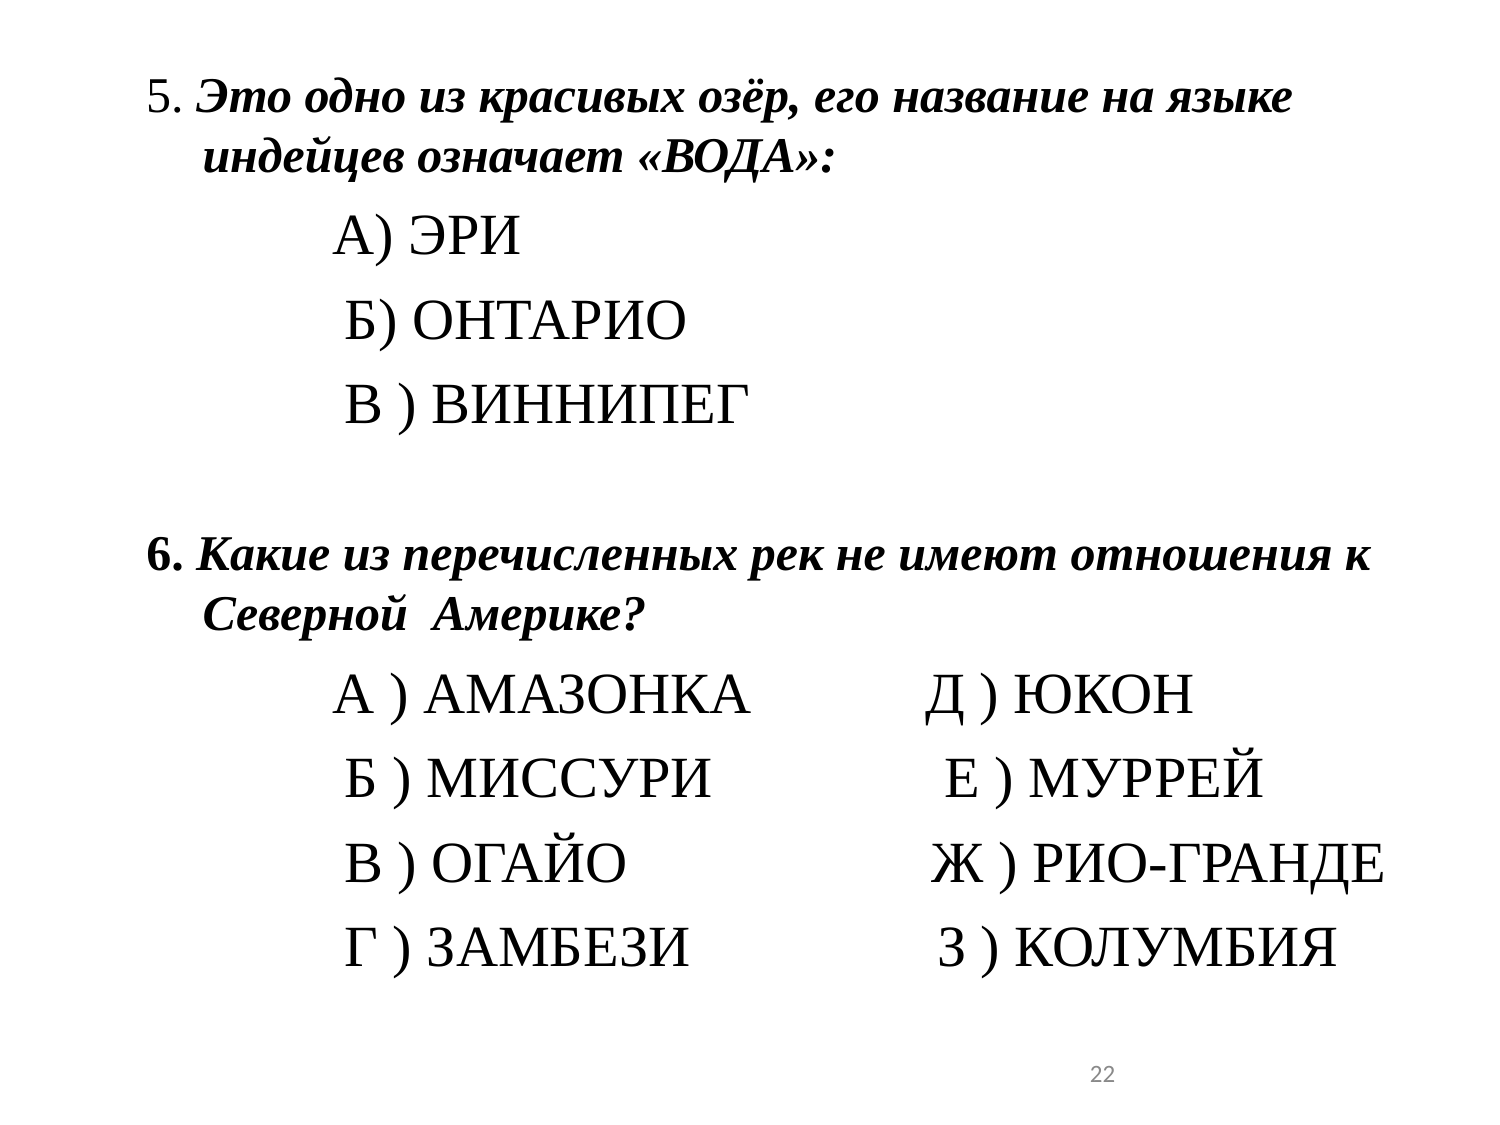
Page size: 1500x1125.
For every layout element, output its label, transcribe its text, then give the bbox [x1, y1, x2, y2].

list 5. Это одно из красивых озёр, его название на языке индейцев означает «ВОДА»: А) ЭРИ Б) ОНТАРИО В ) ВИННИПЕГ 6. Какие из перечисленных рек не имеют отношения к Северной Америке? А ) АМАЗОНКА Д ) ЮКОН Б ) МИССУРИ Е ) МУРРЕЙ В ) ОГАЙО Ж ) РИО-ГРАНДЕ Г ) ЗАМБЕЗИ З ) КОЛУМБИЯ [75, 54, 1426, 1006]
text_box [1074, 1042, 1426, 1103]
